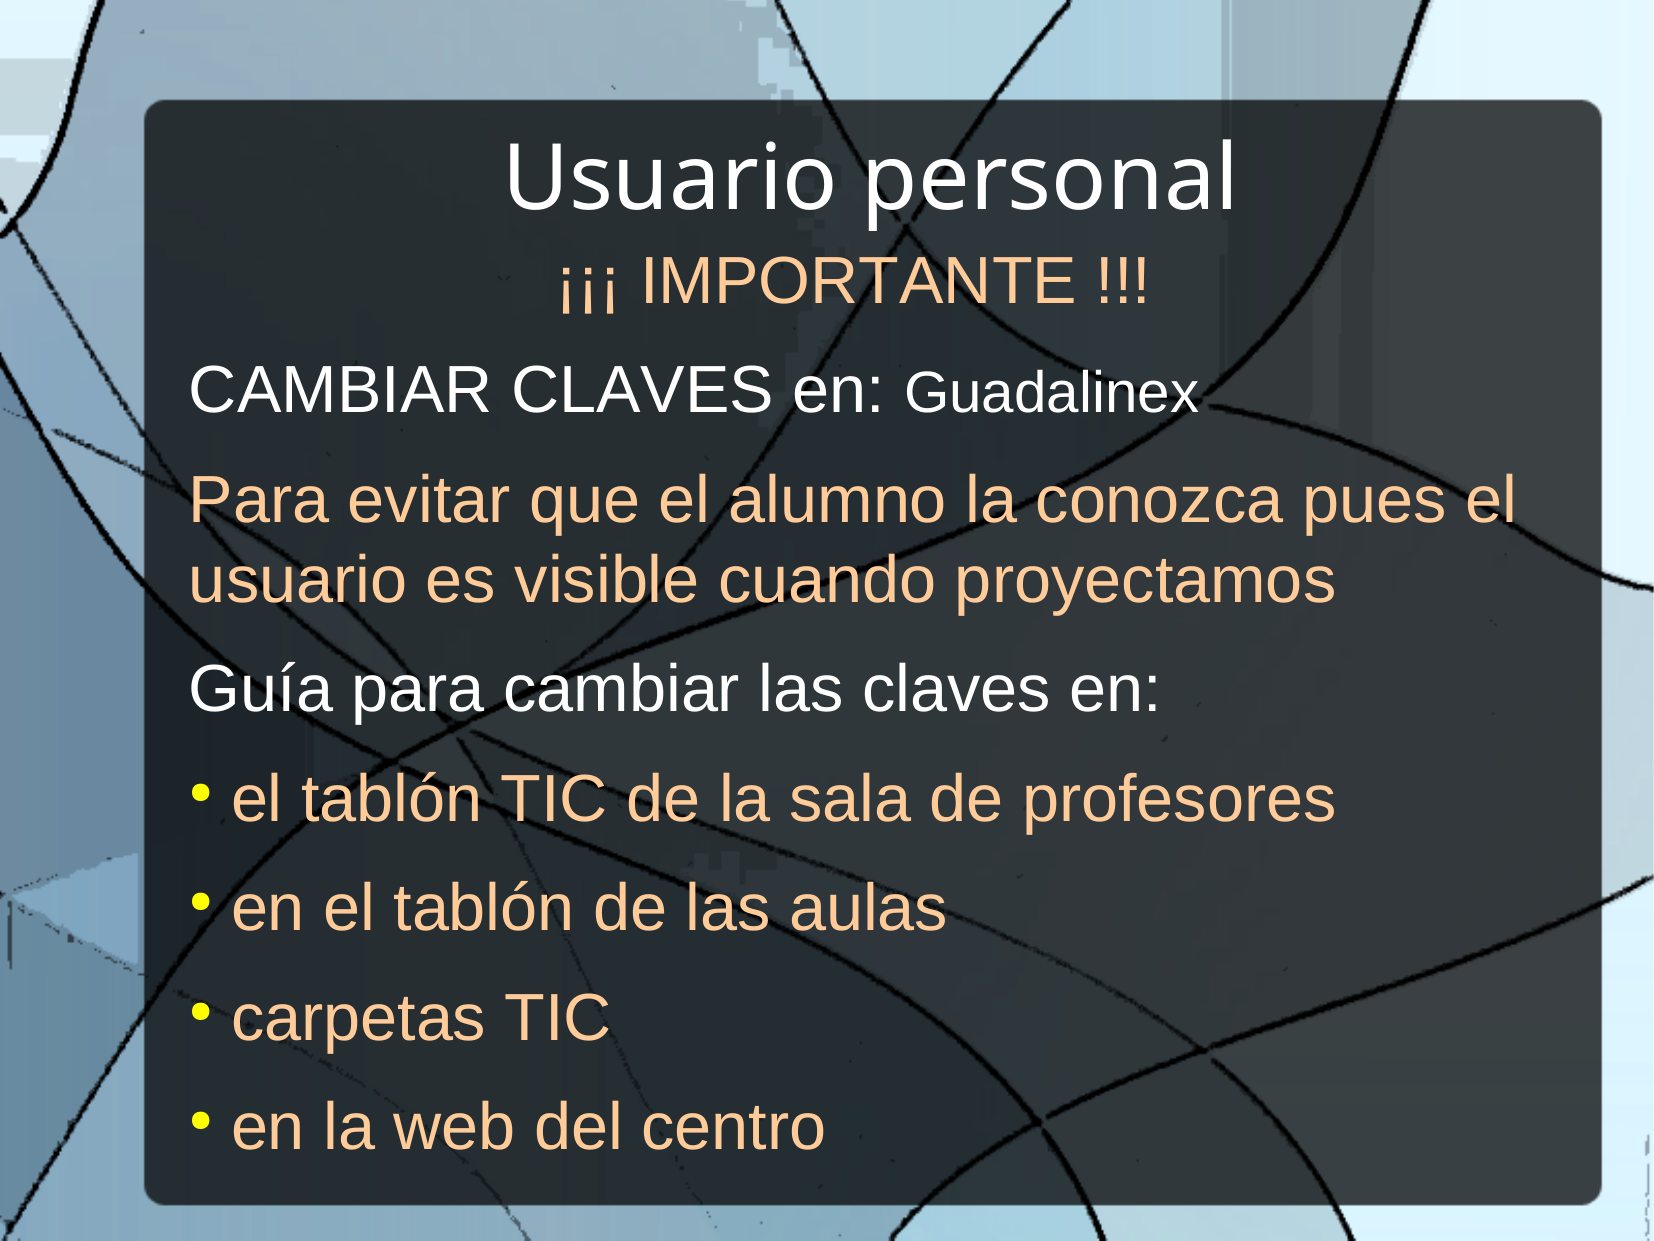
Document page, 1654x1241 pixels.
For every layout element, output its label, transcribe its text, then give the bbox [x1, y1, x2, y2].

title Usuario personal [159, 108, 1583, 237]
picture [0, 0, 1654, 1241]
list ¡¡¡ IMPORTANTE !!! CAMBIAR CLAVES en: Guadalinex Para evitar que el alumno la conozca pues el usuario es visible cuando proyectamos Guía para cambiar las claves en: el tablón TIC de la sala de profesores en el tablón de las aulas carpetas TIC en la web del centro [188, 236, 1554, 1117]
